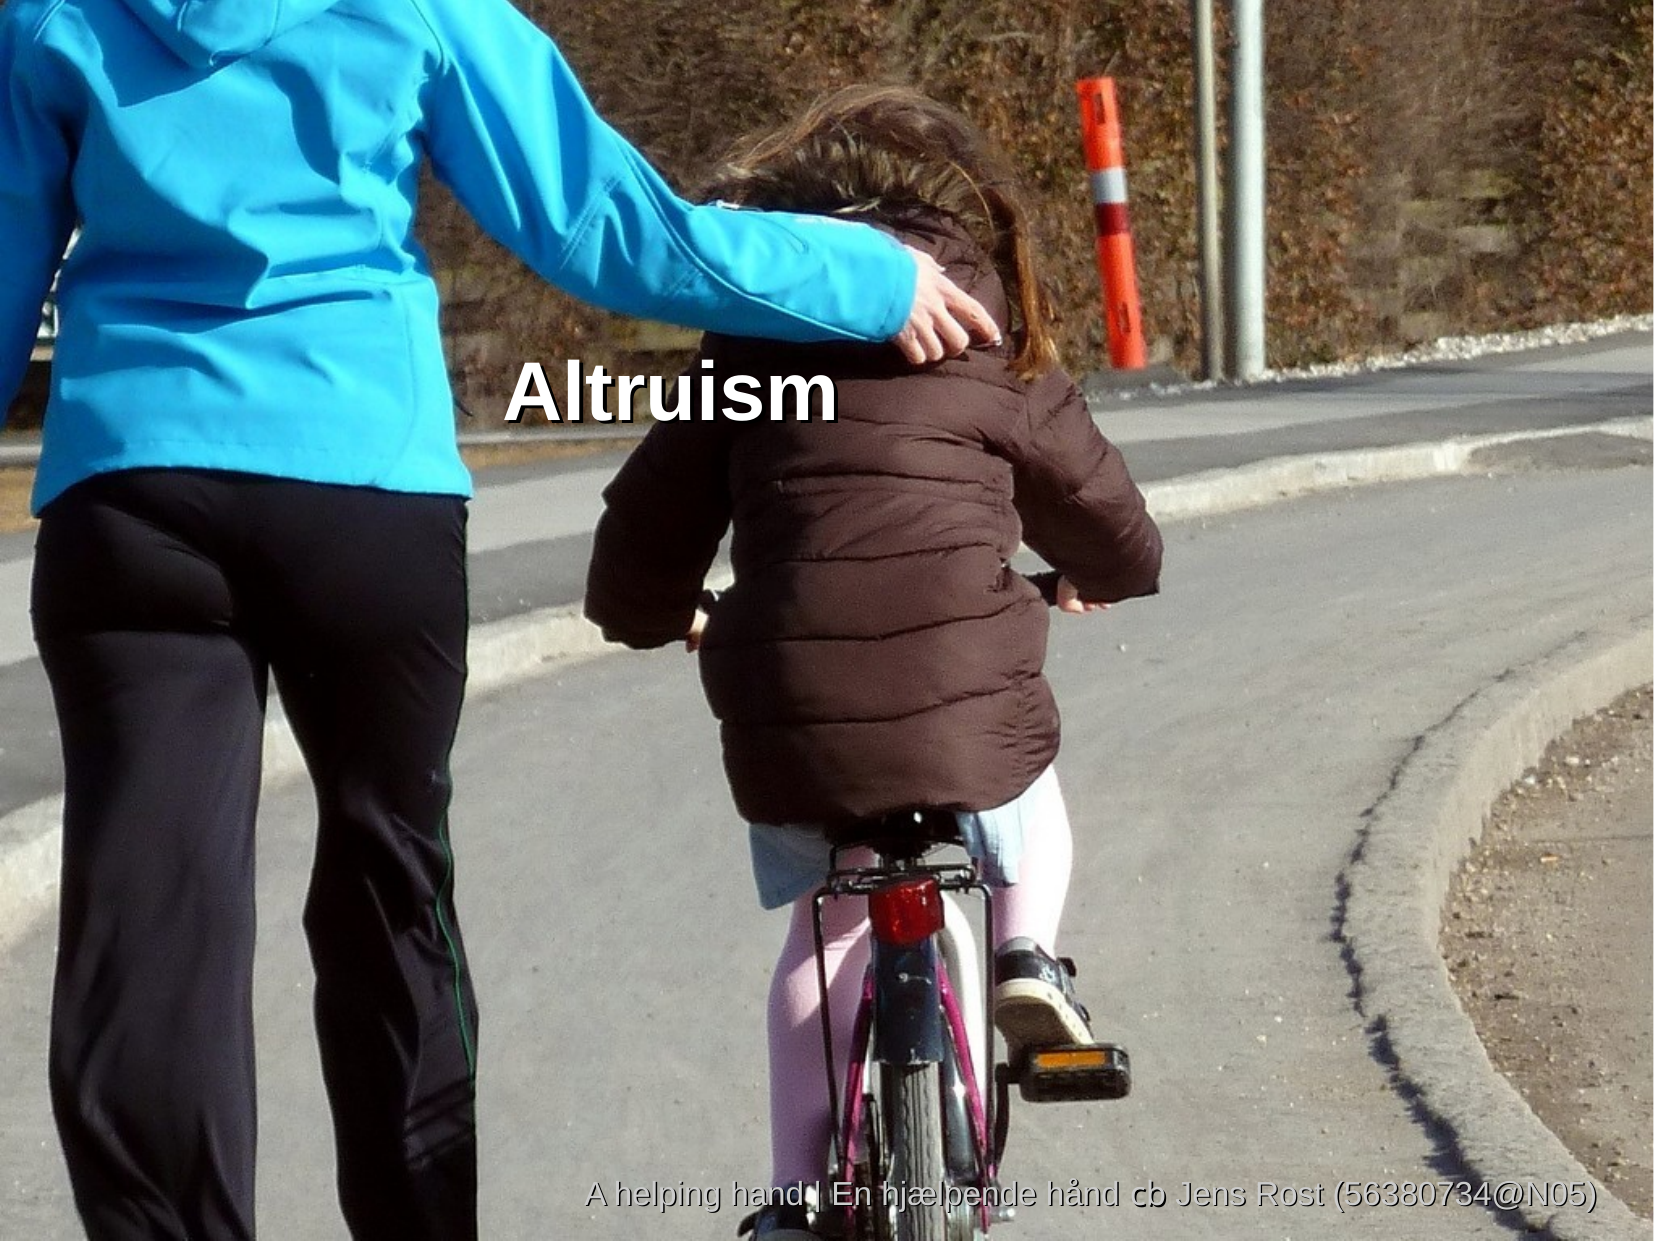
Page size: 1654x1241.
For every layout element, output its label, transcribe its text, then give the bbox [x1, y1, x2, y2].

text_box Altruism [487, 337, 1084, 446]
text_box A helping hand | En hjælpende hånd cb Jens Rost (56380734@N05) [37, 1162, 1613, 1215]
picture [0, 0, 1654, 1241]
